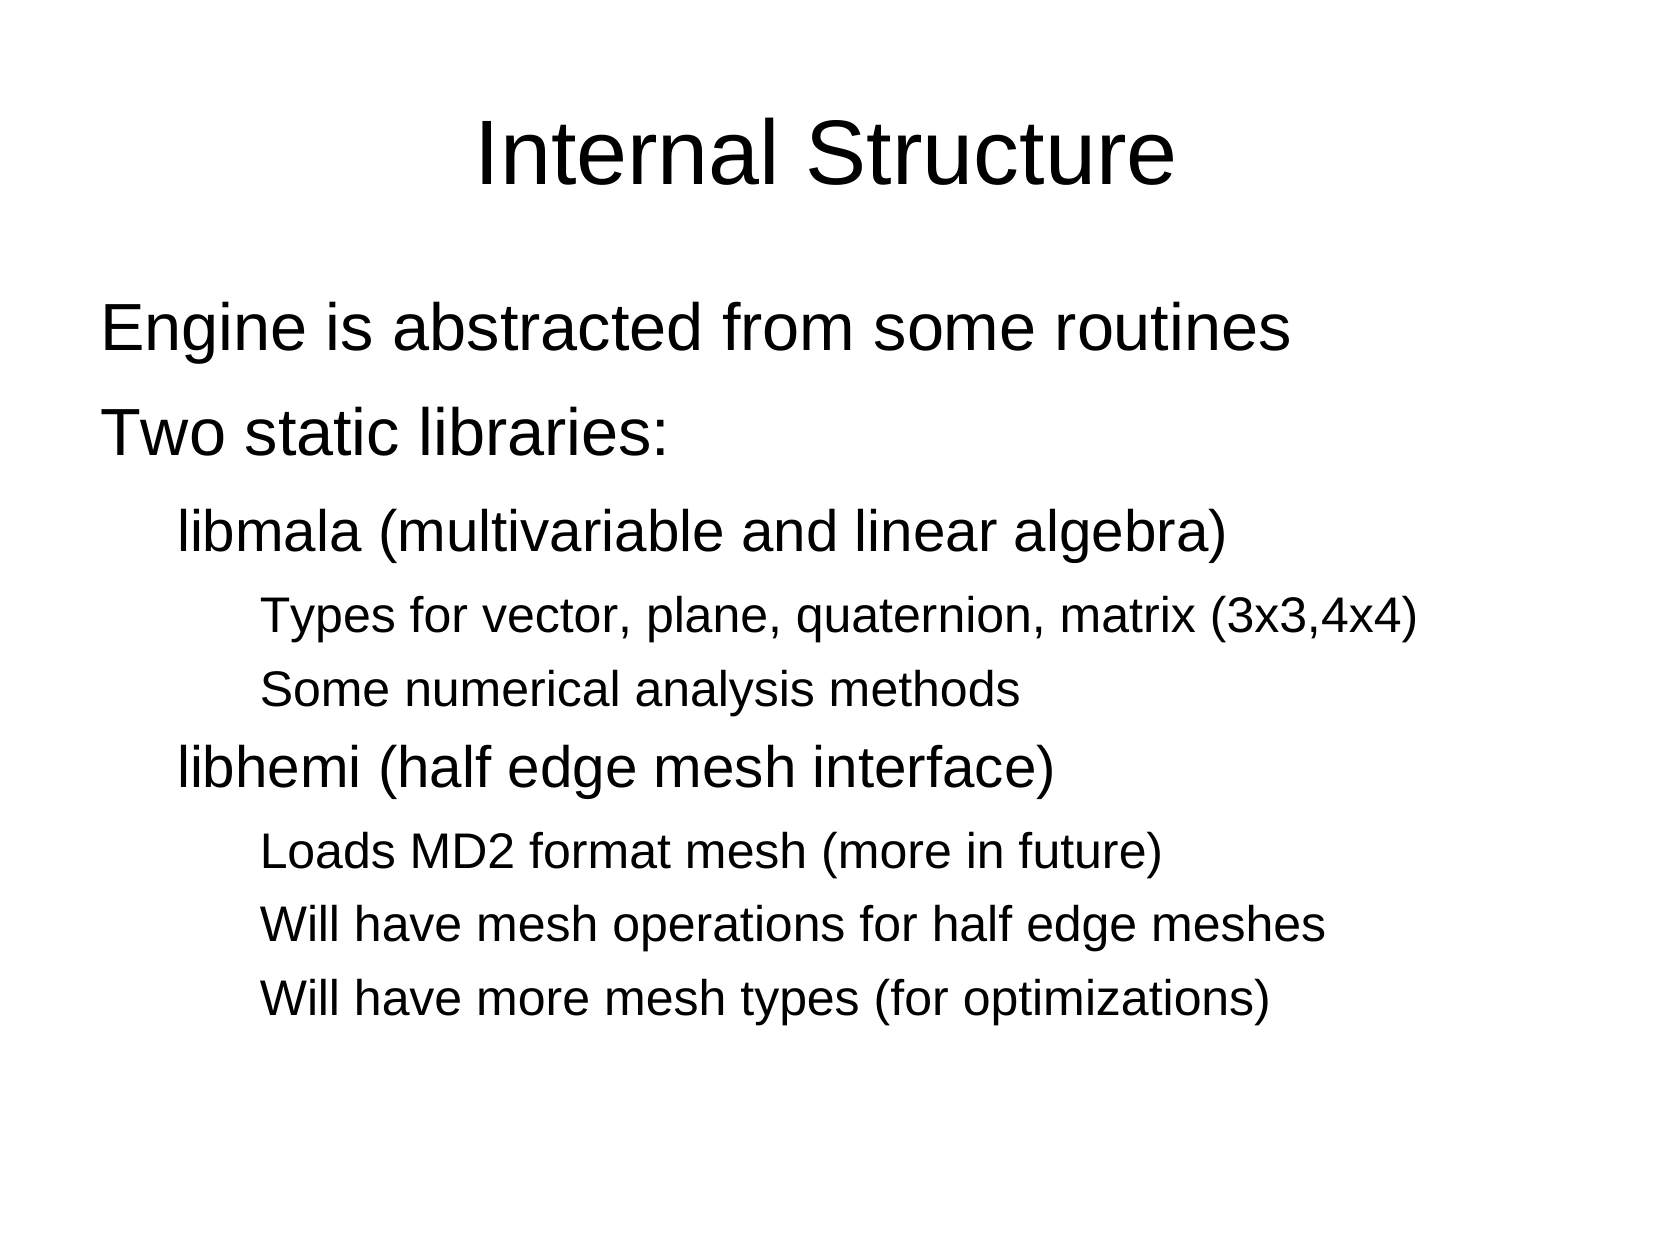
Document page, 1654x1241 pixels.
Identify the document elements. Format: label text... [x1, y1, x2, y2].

list Engine is abstracted from some routines Two static libraries: libmala (multivariable and linear algebra) Types for vector, plane, quaternion, matrix (3x3,4x4) Some numerical analysis methods libhemi (half edge mesh interface) Loads MD2 format mesh (more in future) Will have mesh operations for half edge meshes Will have more mesh types (for optimizations) [82, 290, 1571, 1109]
title Internal Structure [82, 49, 1571, 257]
